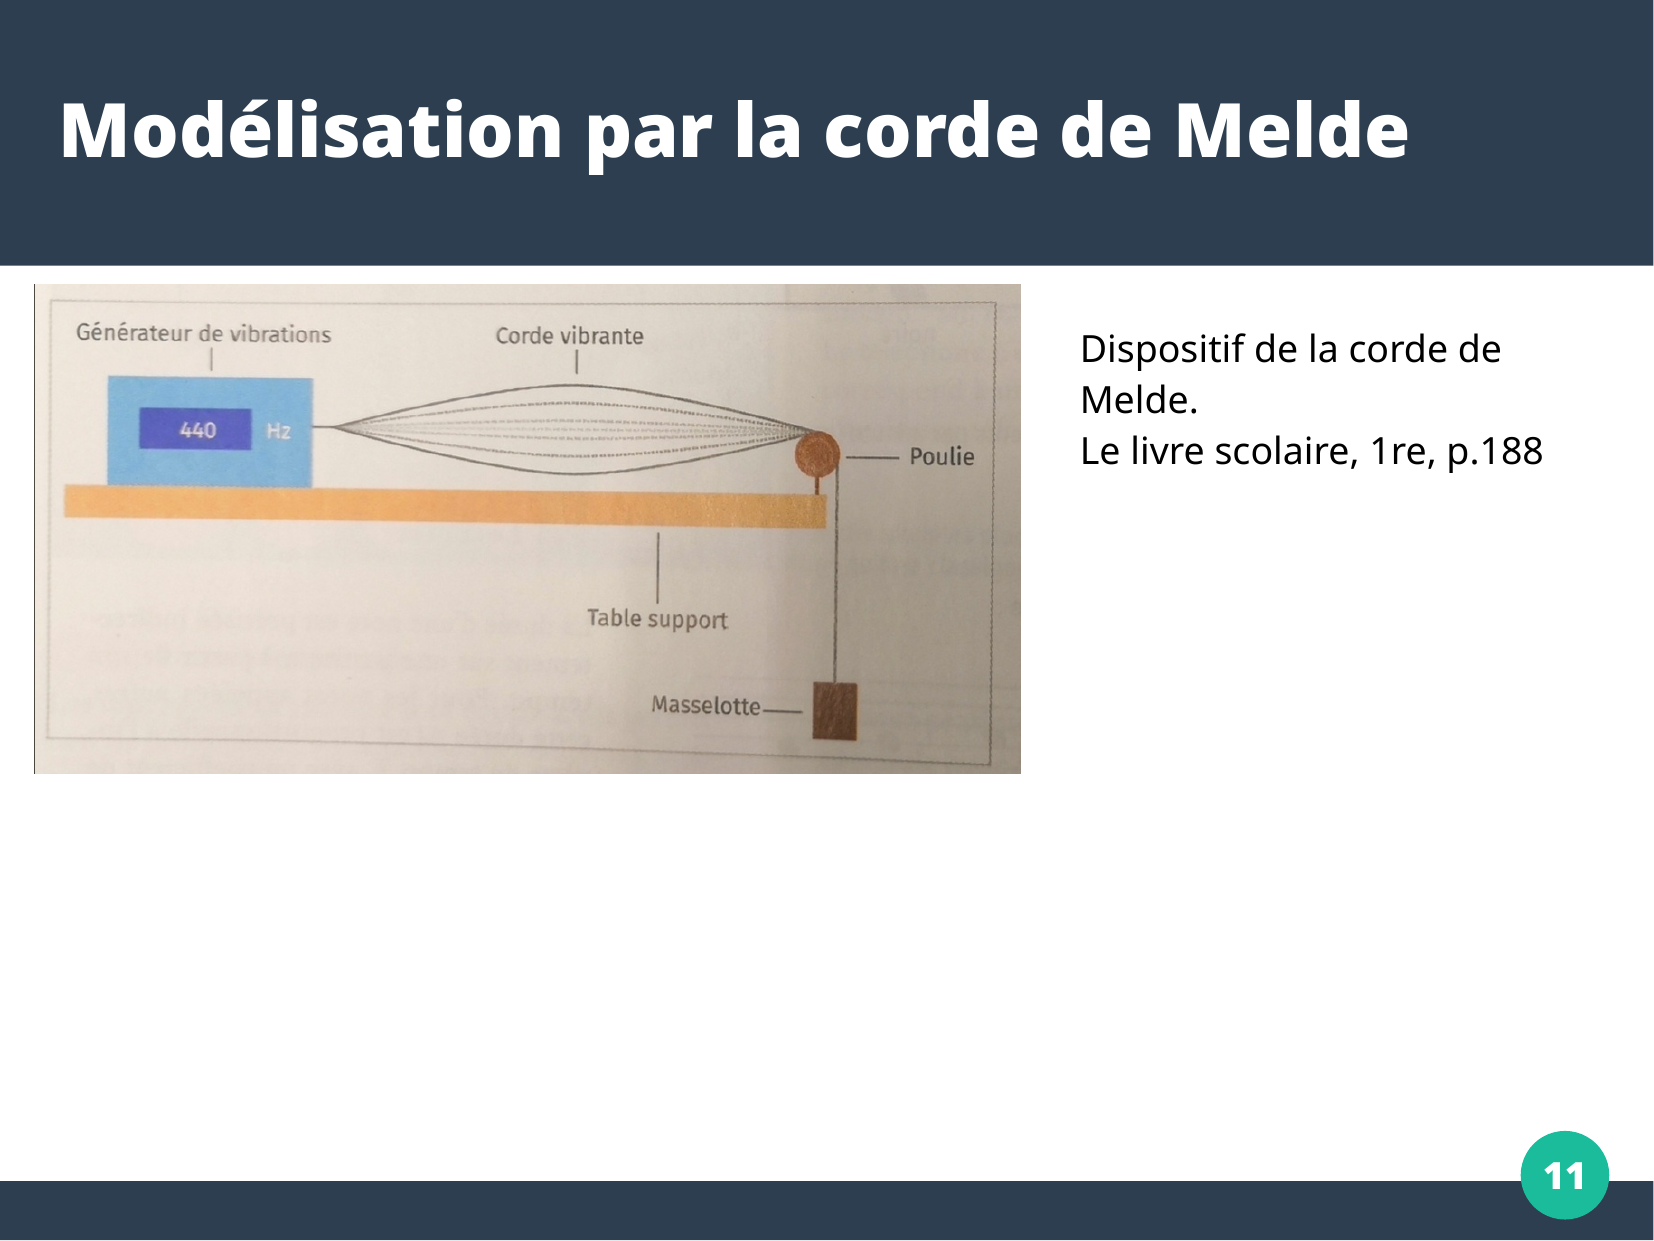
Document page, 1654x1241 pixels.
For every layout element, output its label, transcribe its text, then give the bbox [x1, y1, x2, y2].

title Modélisation par la corde de Melde [59, 49, 1595, 207]
text_box Dispositif de la corde de Melde. Le livre scolaire, 1re, p.188 [1065, 315, 1591, 504]
picture [34, 284, 1021, 774]
